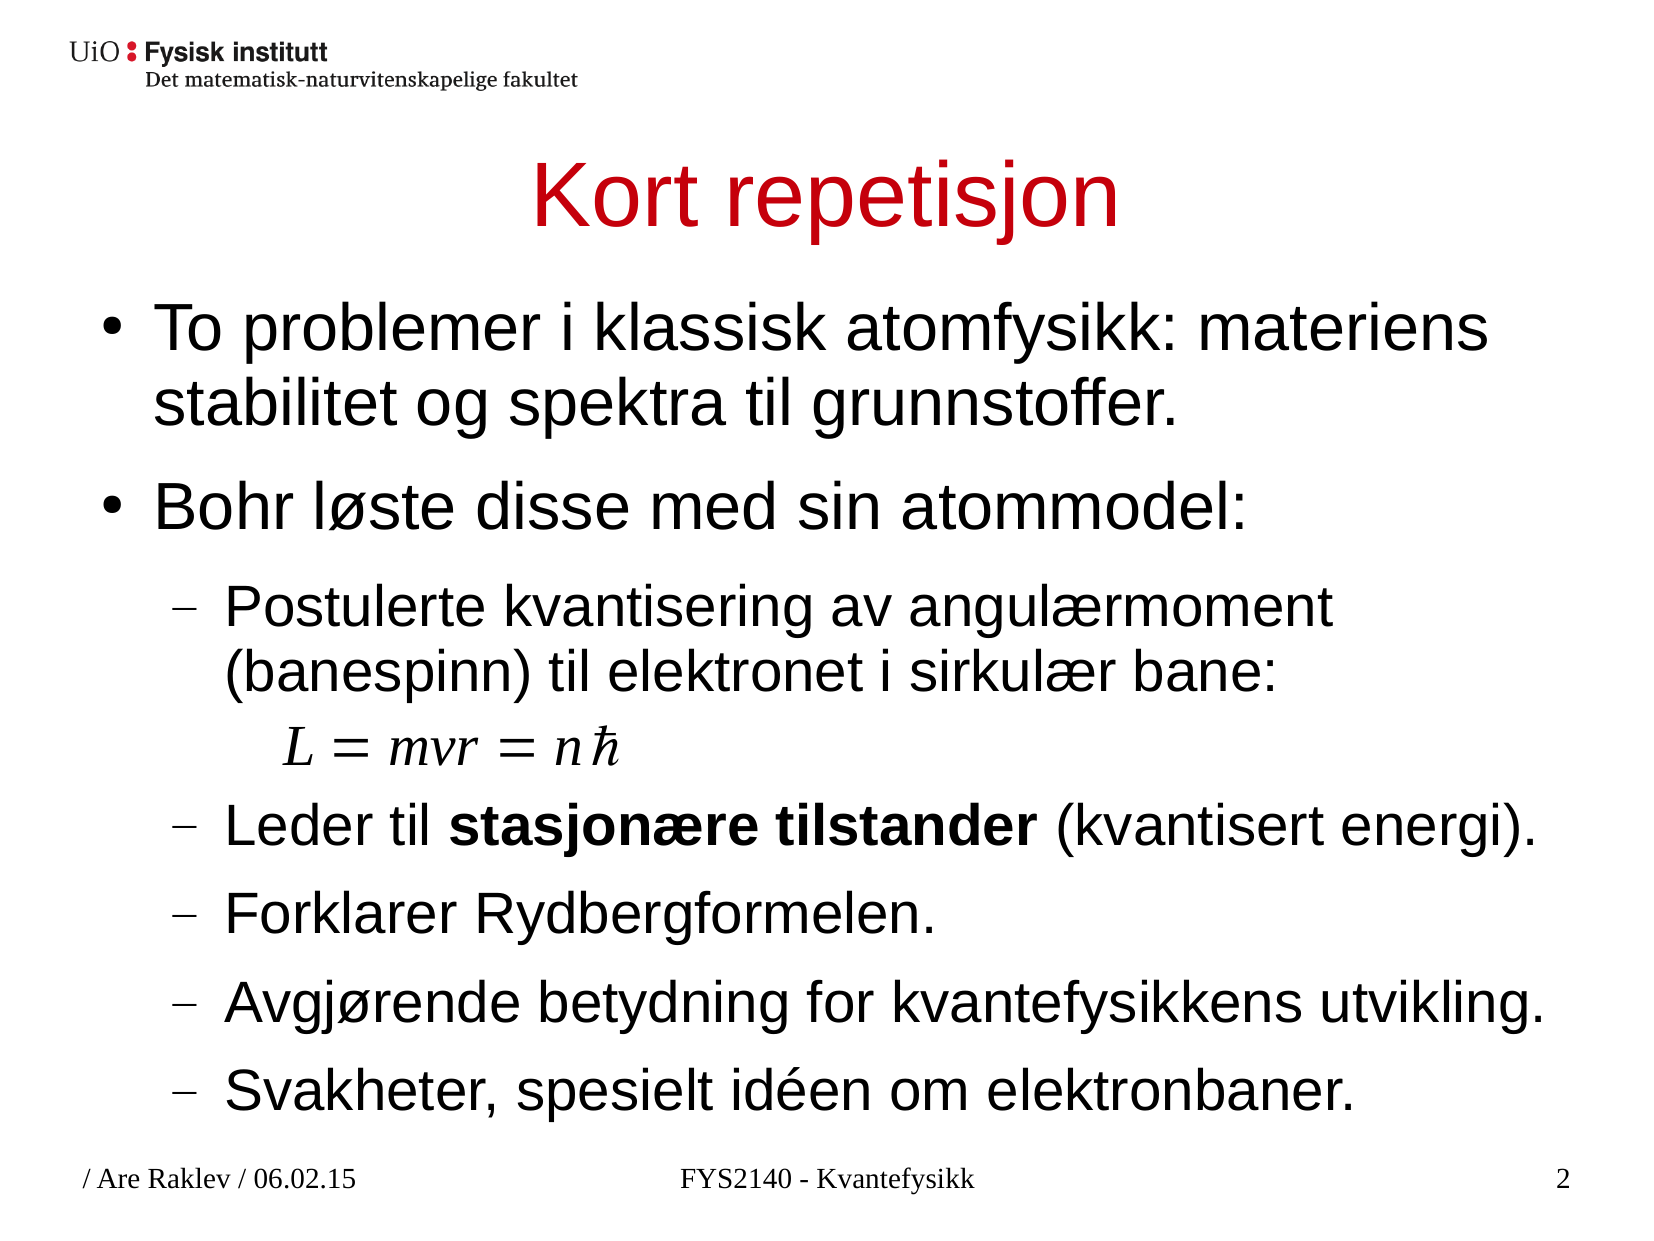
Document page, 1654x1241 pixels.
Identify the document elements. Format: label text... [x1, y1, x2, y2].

picture [68, 37, 581, 93]
chart [273, 712, 629, 785]
title Kort repetisjon [82, 90, 1571, 290]
list To problemer i klassisk atomfysikk: materiens stabilitet og spektra til grunnstoffer. Bohr løste disse med sin atommodel: Postulerte kvantisering av angulærmoment (banespinn) til elektronet i sirkulær bane: Leder til stasjonære tilstander (kvantisert energi). Forklarer Rydbergformelen. Avgjørende betydning for kvantefysikkens utvikling. Svakheter, spesielt idéen om elektronbaner. [82, 290, 1613, 1123]
